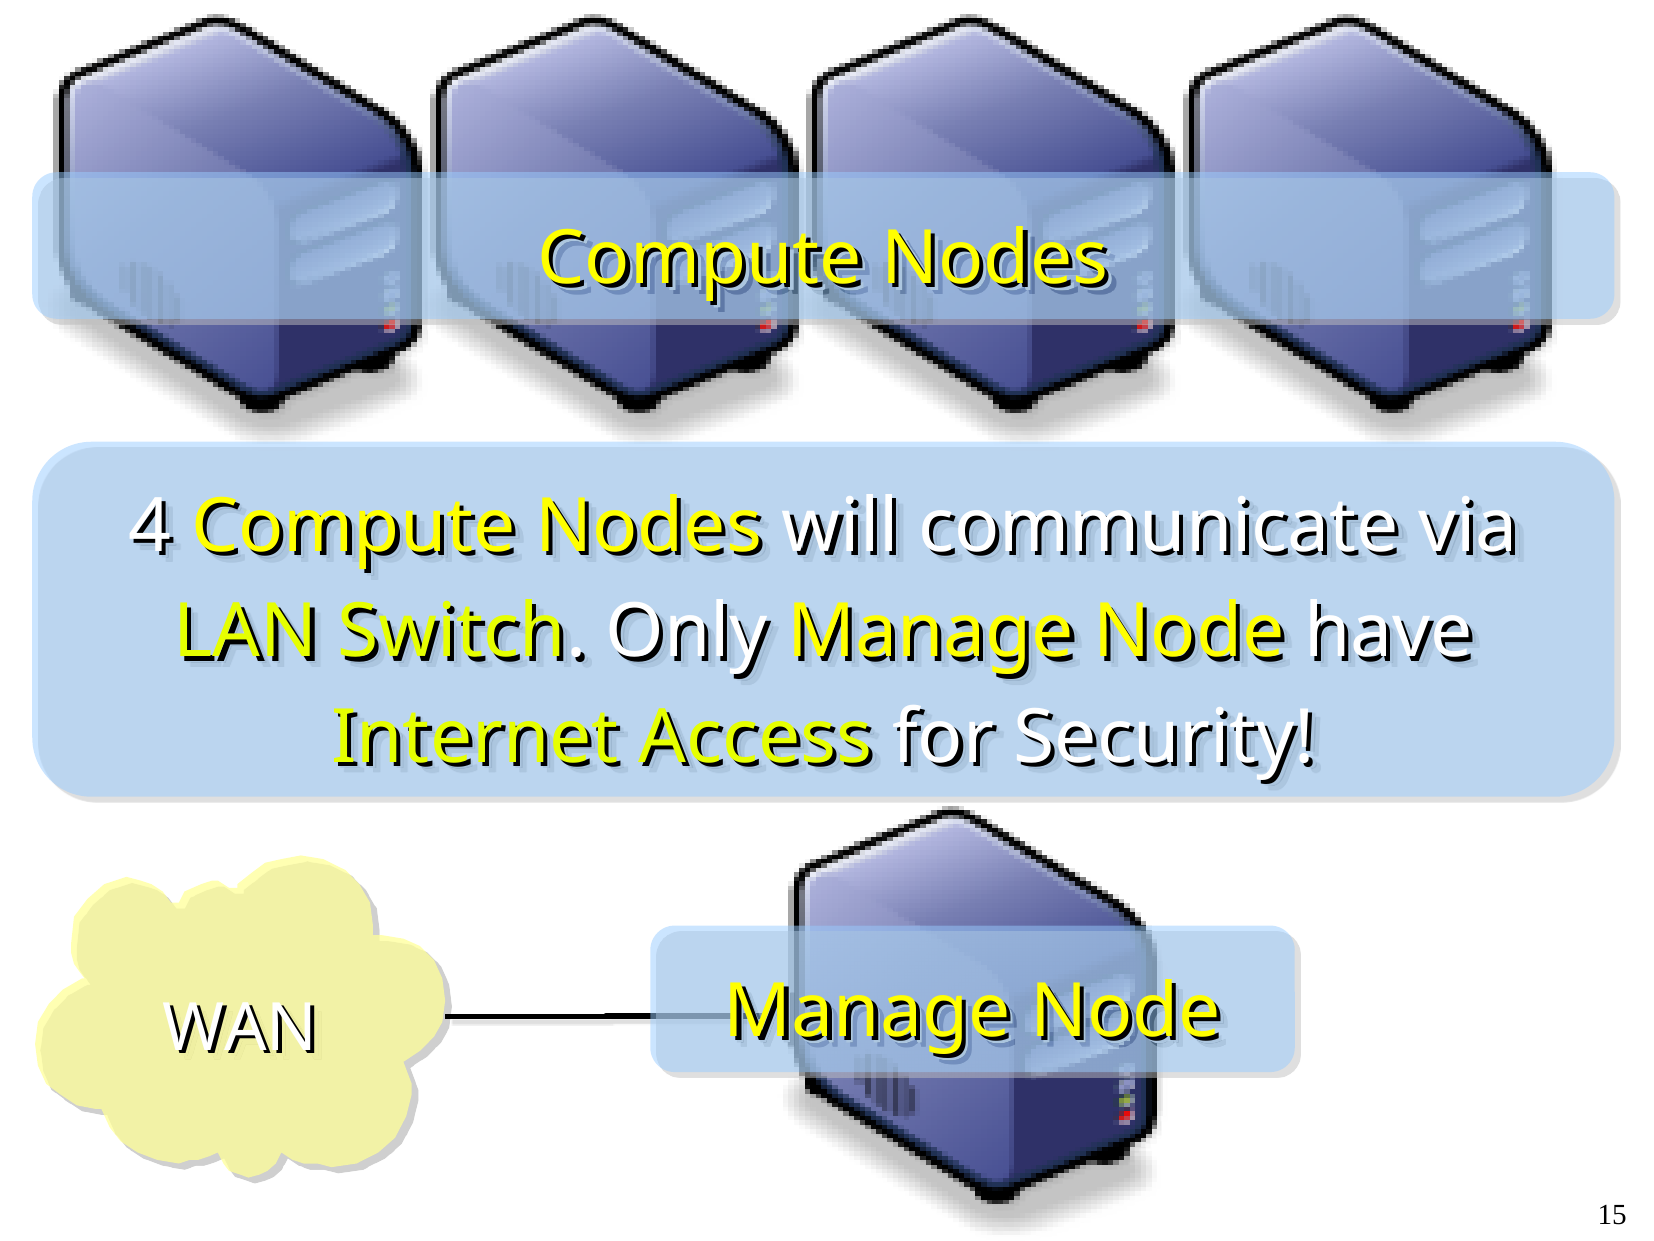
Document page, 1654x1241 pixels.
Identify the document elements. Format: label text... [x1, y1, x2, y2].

text_box Compute Nodes [32, 172, 1615, 319]
picture [26, 1, 1596, 498]
text_box Manage Node [650, 925, 1295, 1073]
picture [761, 1073, 1202, 1239]
picture [761, 797, 1202, 925]
text_box WAN [35, 855, 446, 1178]
text_box 4 Compute Nodes will communicate via LAN Switch. Only Manage Node have Internet Access for Security! [32, 441, 1615, 797]
